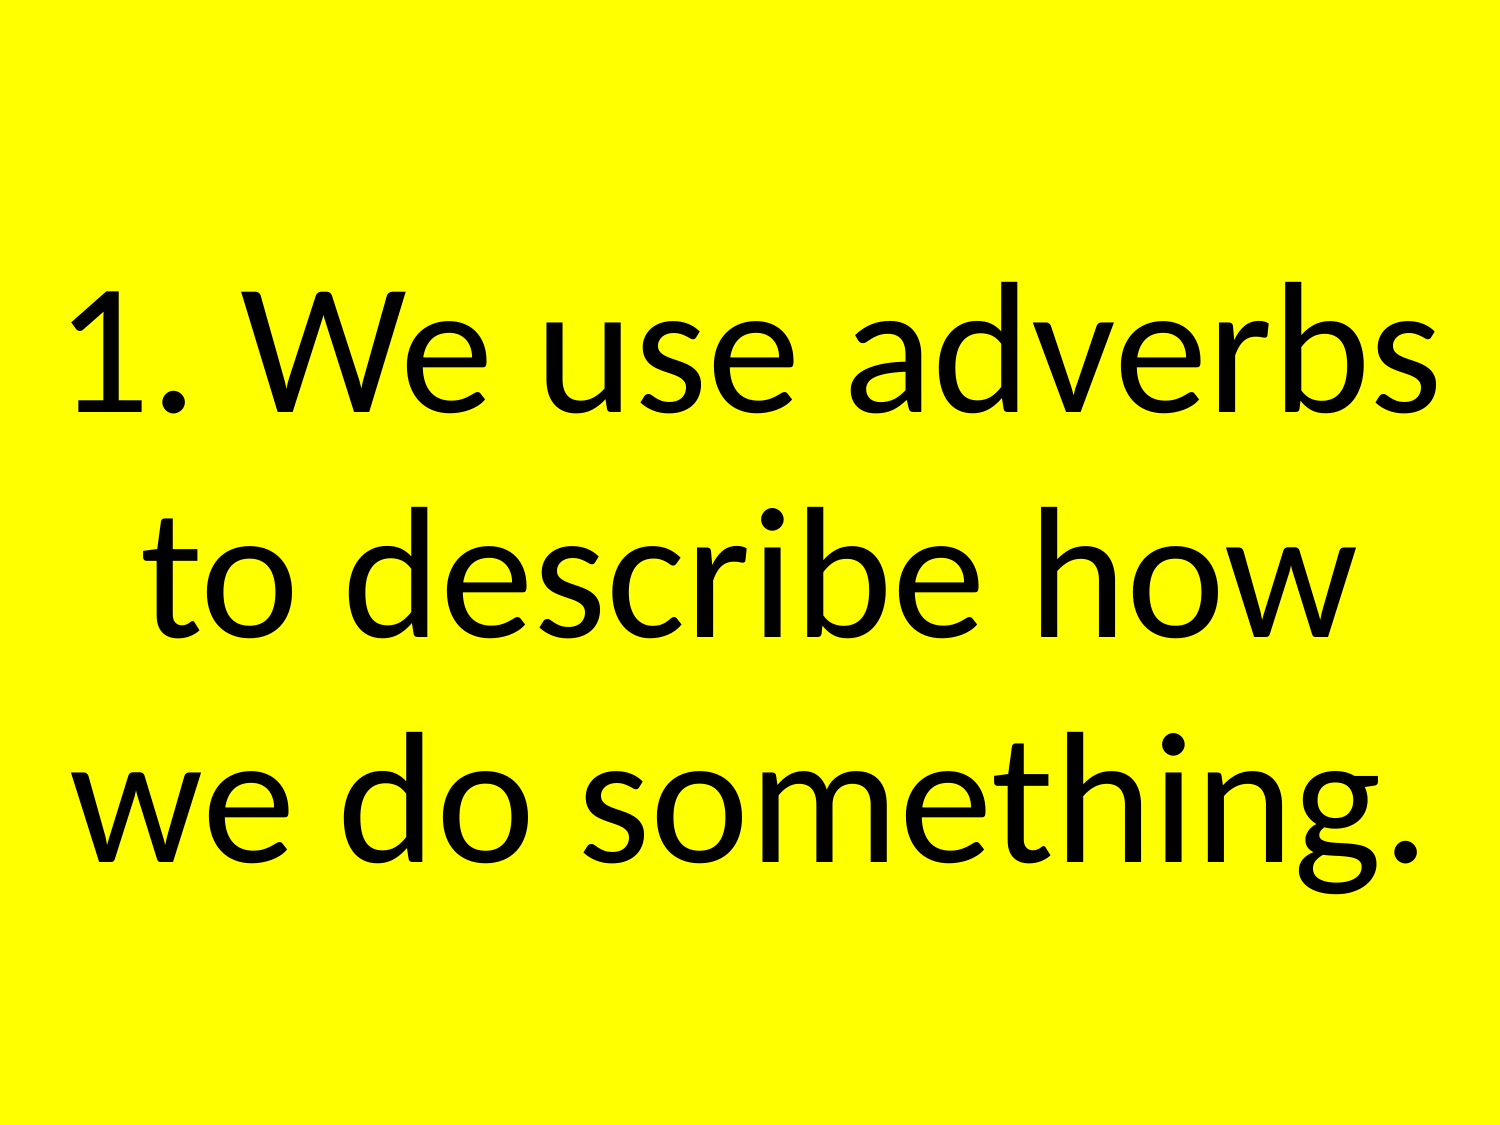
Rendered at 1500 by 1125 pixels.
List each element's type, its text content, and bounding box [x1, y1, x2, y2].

title 1. We use adverbs to describe how we do something. [0, 0, 1500, 1125]
